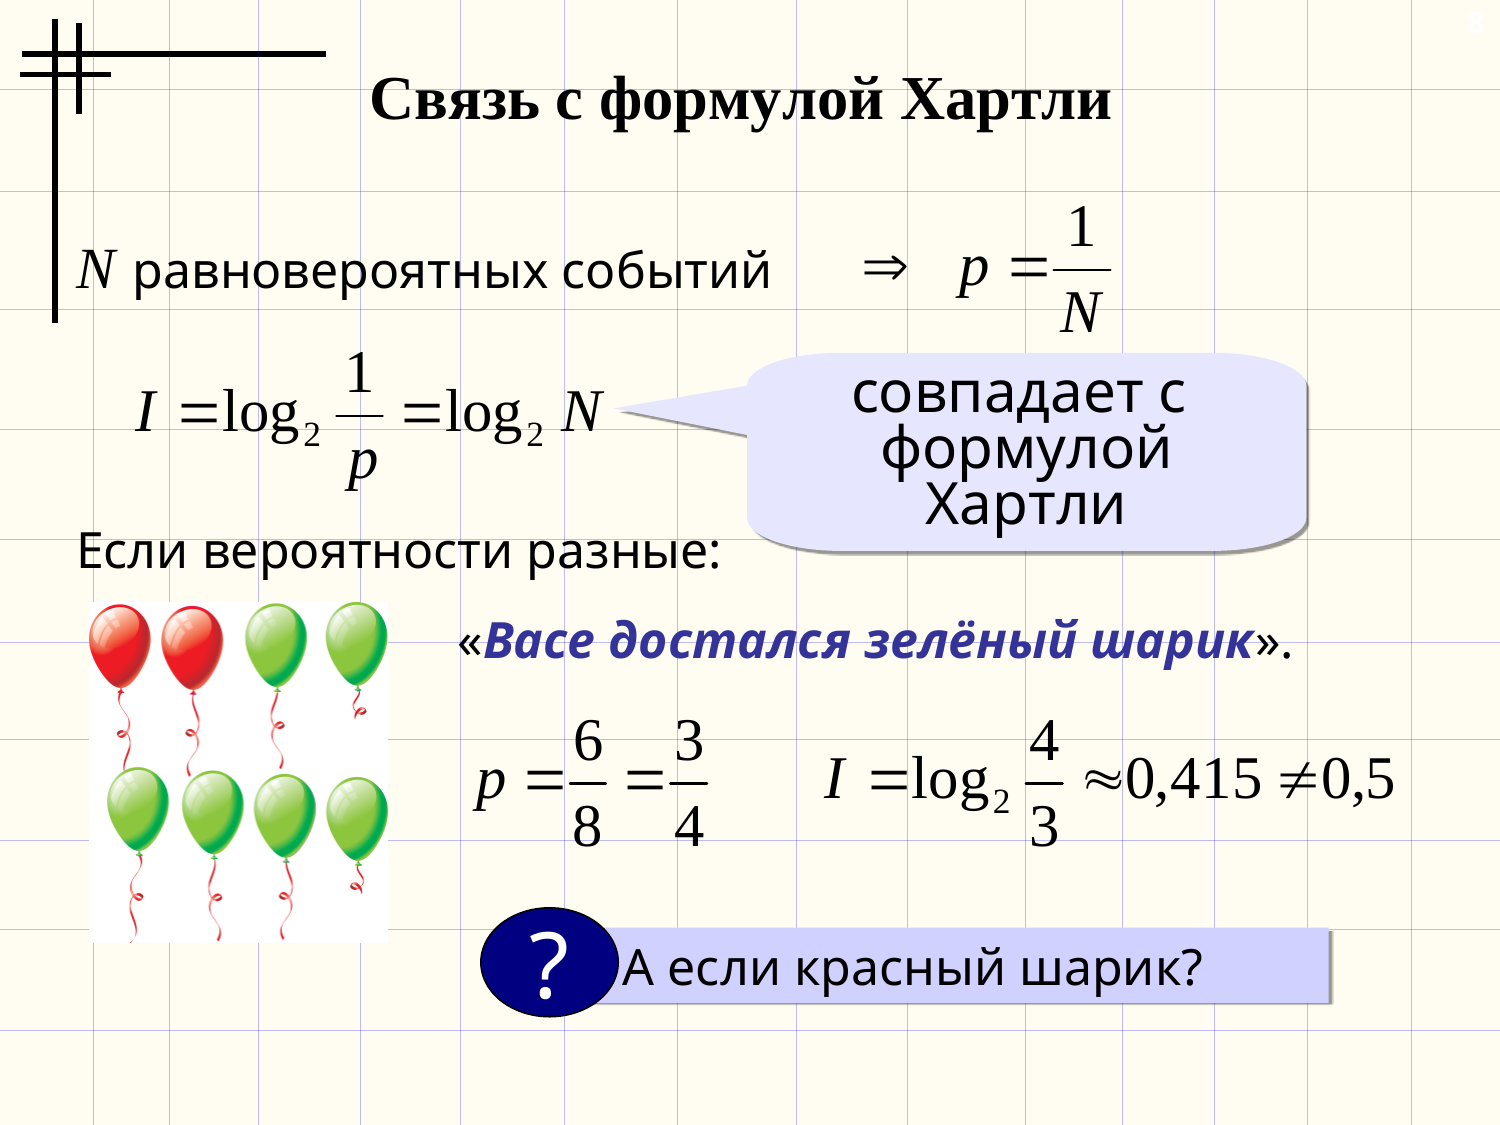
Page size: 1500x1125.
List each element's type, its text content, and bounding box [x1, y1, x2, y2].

picture [89, 602, 388, 944]
chart [813, 702, 1406, 860]
text_box А если красный шарик? [597, 927, 1329, 1003]
text_box Если вероятности разные: [61, 530, 850, 585]
text_box ? [480, 907, 619, 1017]
chart [853, 188, 1123, 346]
chart [459, 702, 718, 860]
text_box совпадает с формулой Хартли [613, 352, 1307, 551]
text_box N равновероятных событий [61, 244, 853, 306]
title Связь с формулой Хартли [324, 49, 1426, 127]
text_box <номер> [1148, 0, 1499, 75]
text_box «Васе достался зелёный шарик». [442, 620, 1422, 675]
chart [123, 335, 620, 502]
